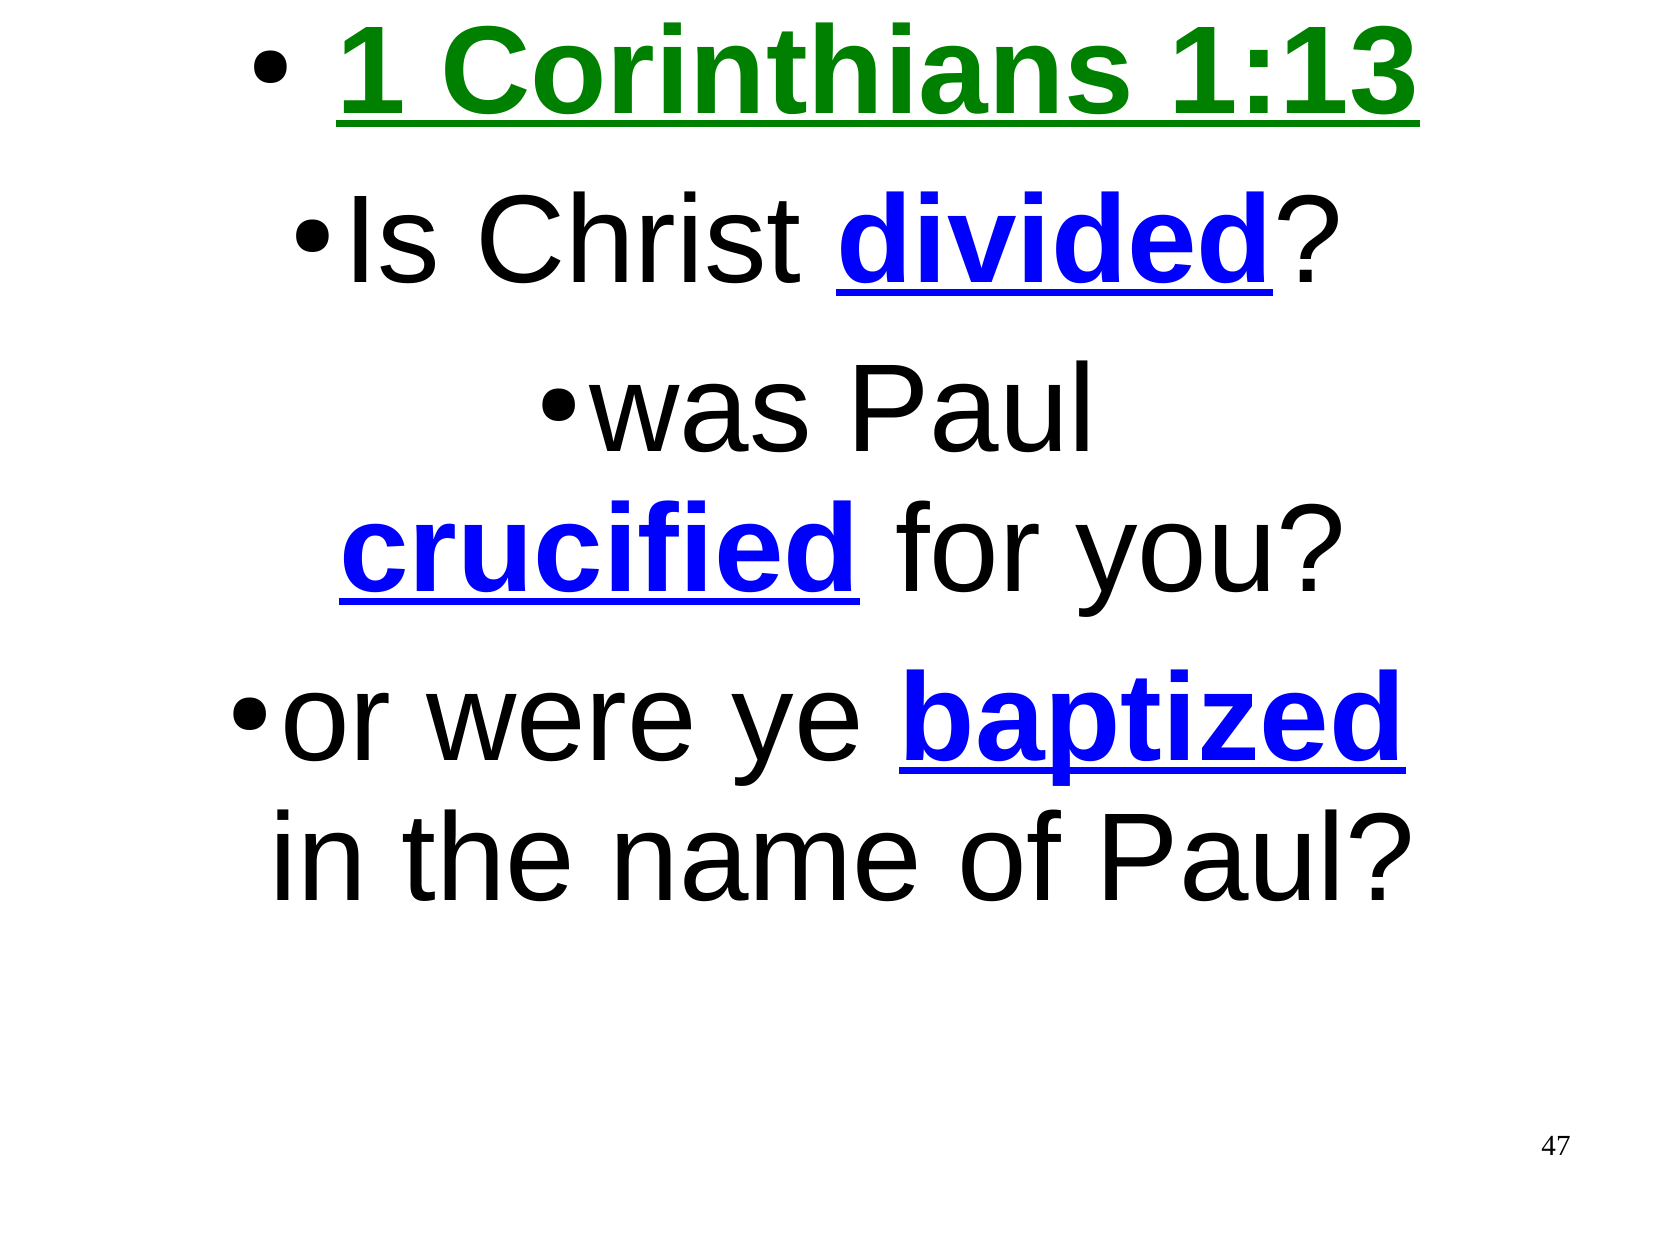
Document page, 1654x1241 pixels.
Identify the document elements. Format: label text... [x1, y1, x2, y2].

list 1 Corinthians 1:13 Is Christ divided? was Paul crucified for you? or were ye baptized in the name of Paul? [0, 0, 1651, 1238]
